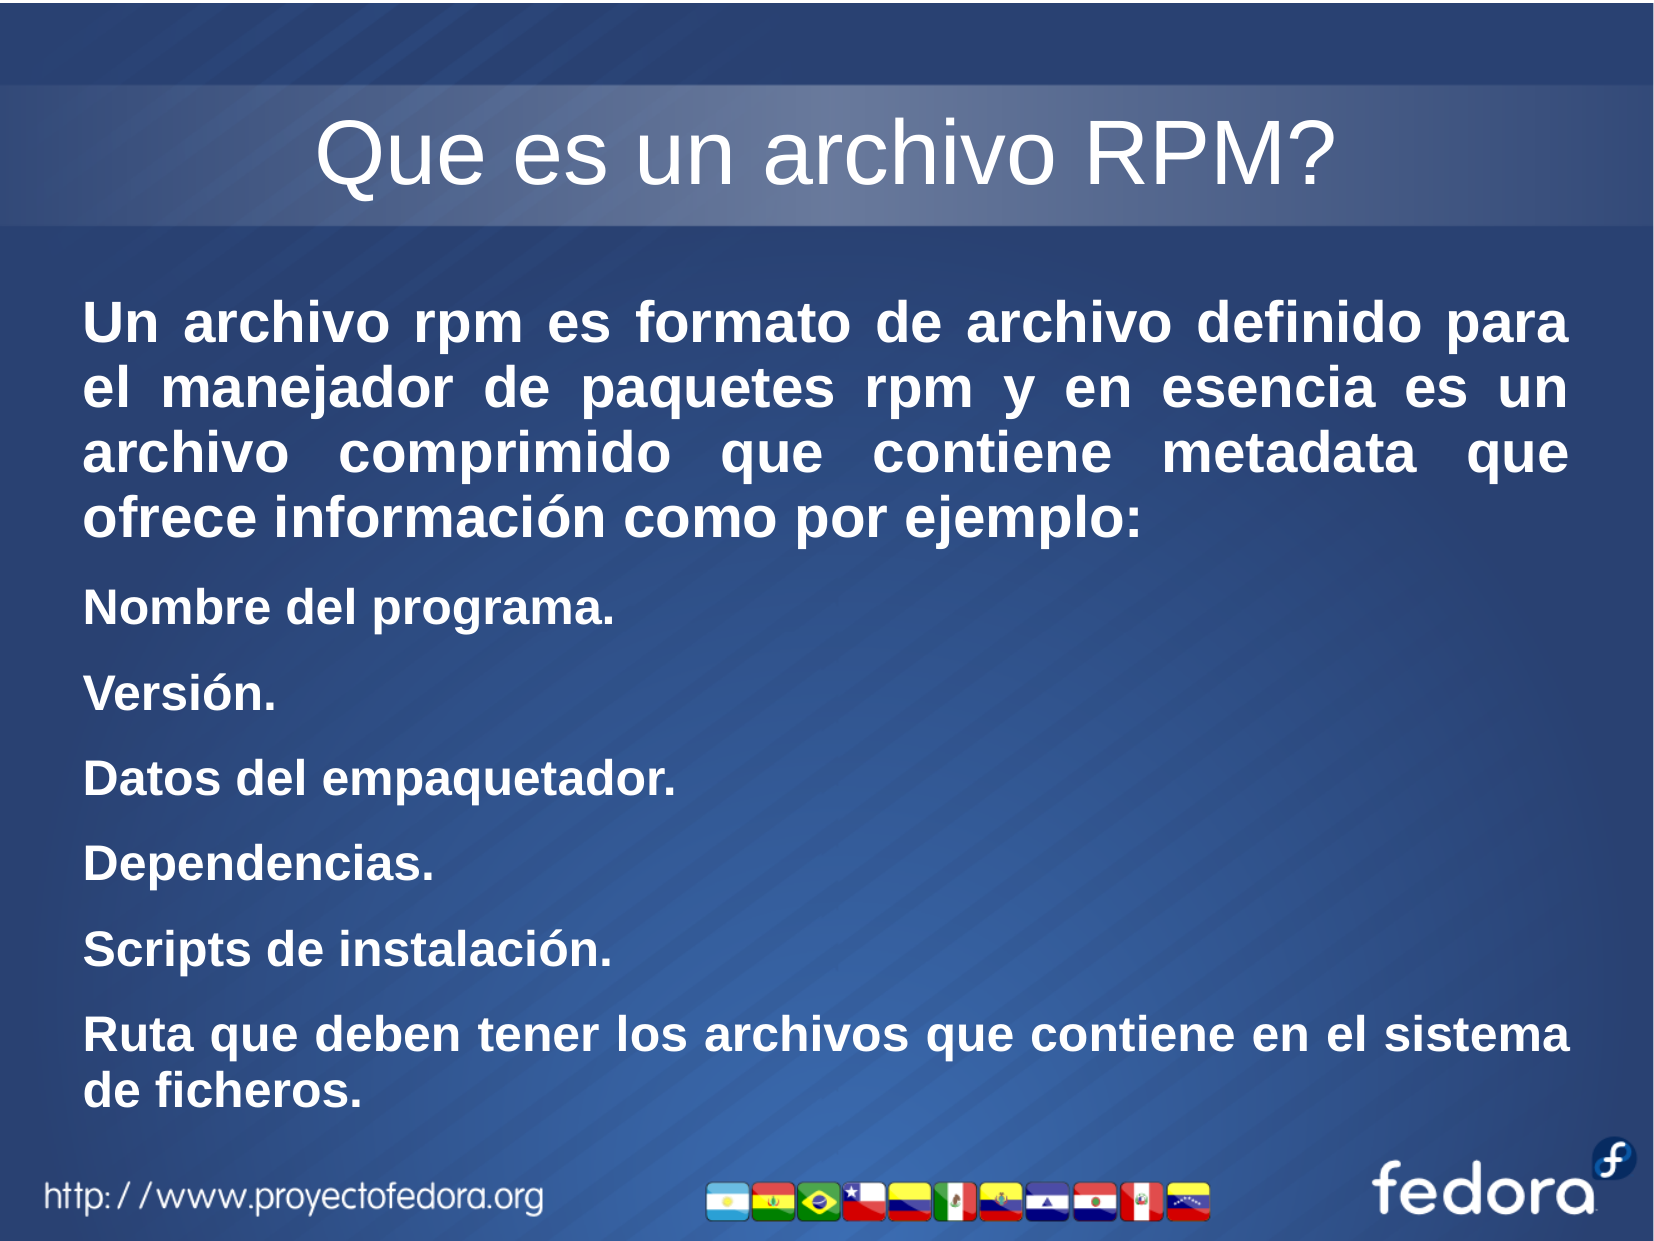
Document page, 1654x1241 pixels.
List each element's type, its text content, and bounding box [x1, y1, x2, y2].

list Un archivo rpm es formato de archivo definido para el manejador de paquetes rpm y en esencia es un archivo comprimido que contiene metadata que ofrece información como por ejemplo: Nombre del programa. Versión. Datos del empaquetador. Dependencias. Scripts de instalación. Ruta que deben tener los archivos que contiene en el sistema de ficheros. [82, 290, 1571, 1118]
picture [0, 3, 1654, 1241]
title Que es un archivo RPM? [82, 56, 1571, 250]
